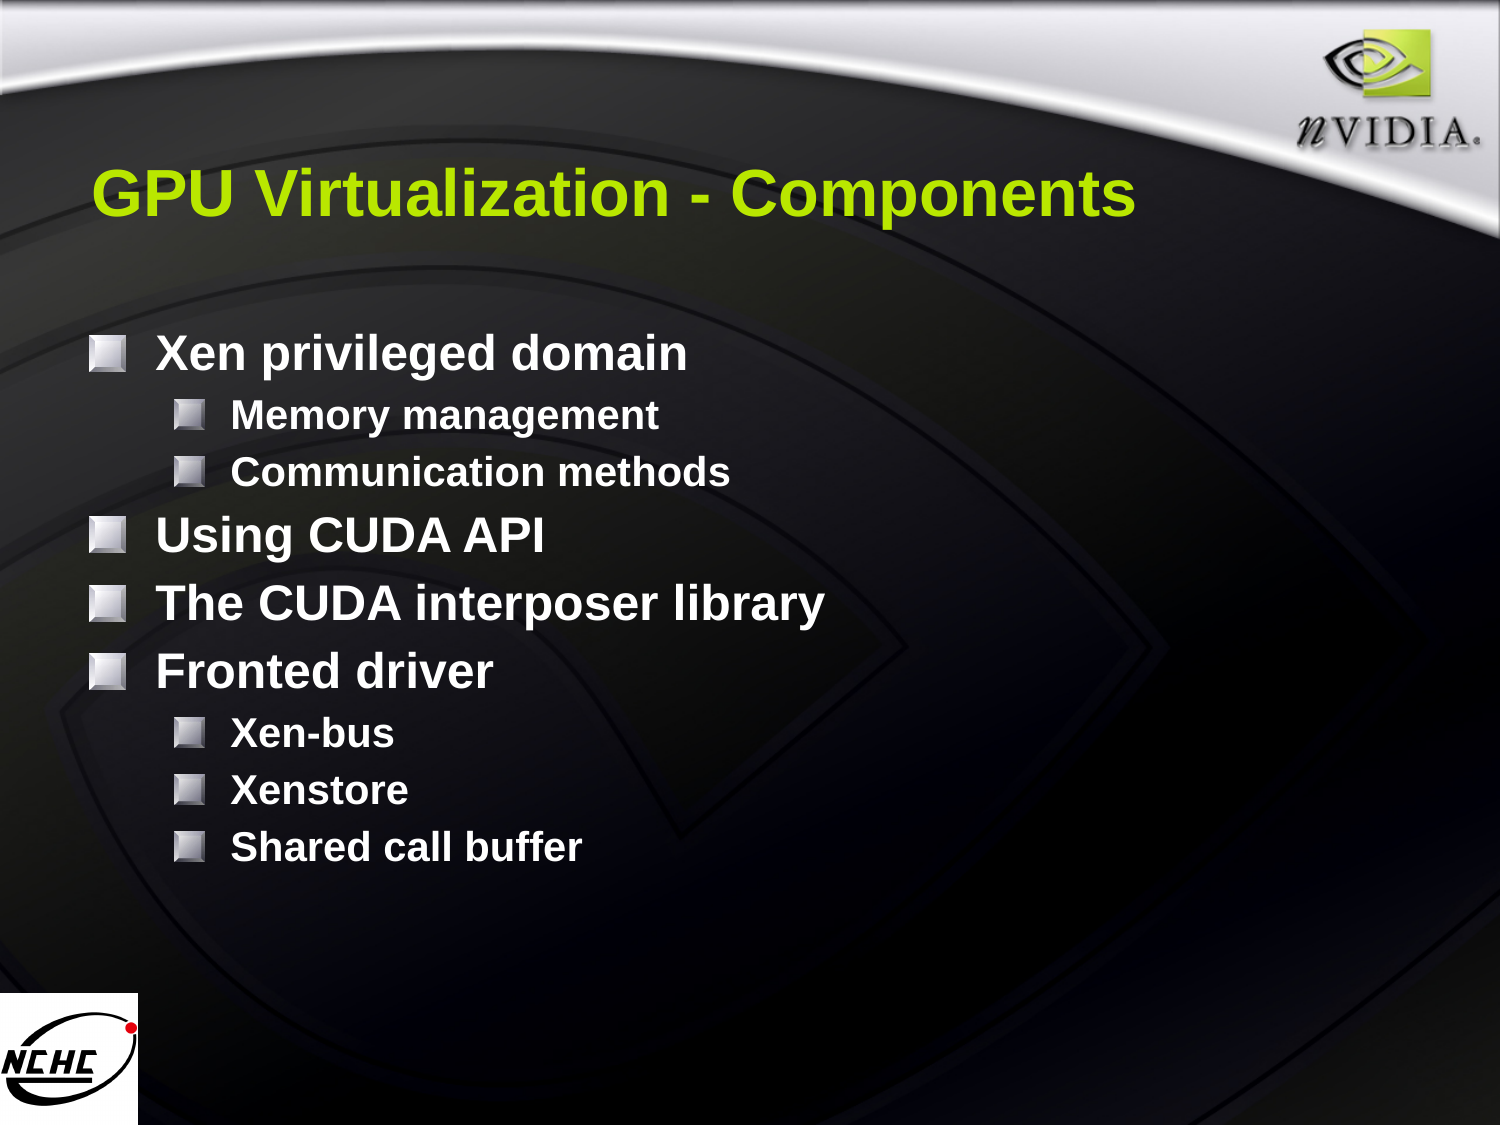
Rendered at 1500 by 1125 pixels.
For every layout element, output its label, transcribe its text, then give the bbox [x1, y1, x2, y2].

picture [0, 0, 1500, 1125]
list Xen privileged domain Memory management Communication methods Using CUDA API The CUDA interposer library Fronted driver Xen-bus Xenstore Shared call buffer [89, 325, 1440, 1011]
title GPU Virtualization - Components [91, 145, 1213, 242]
